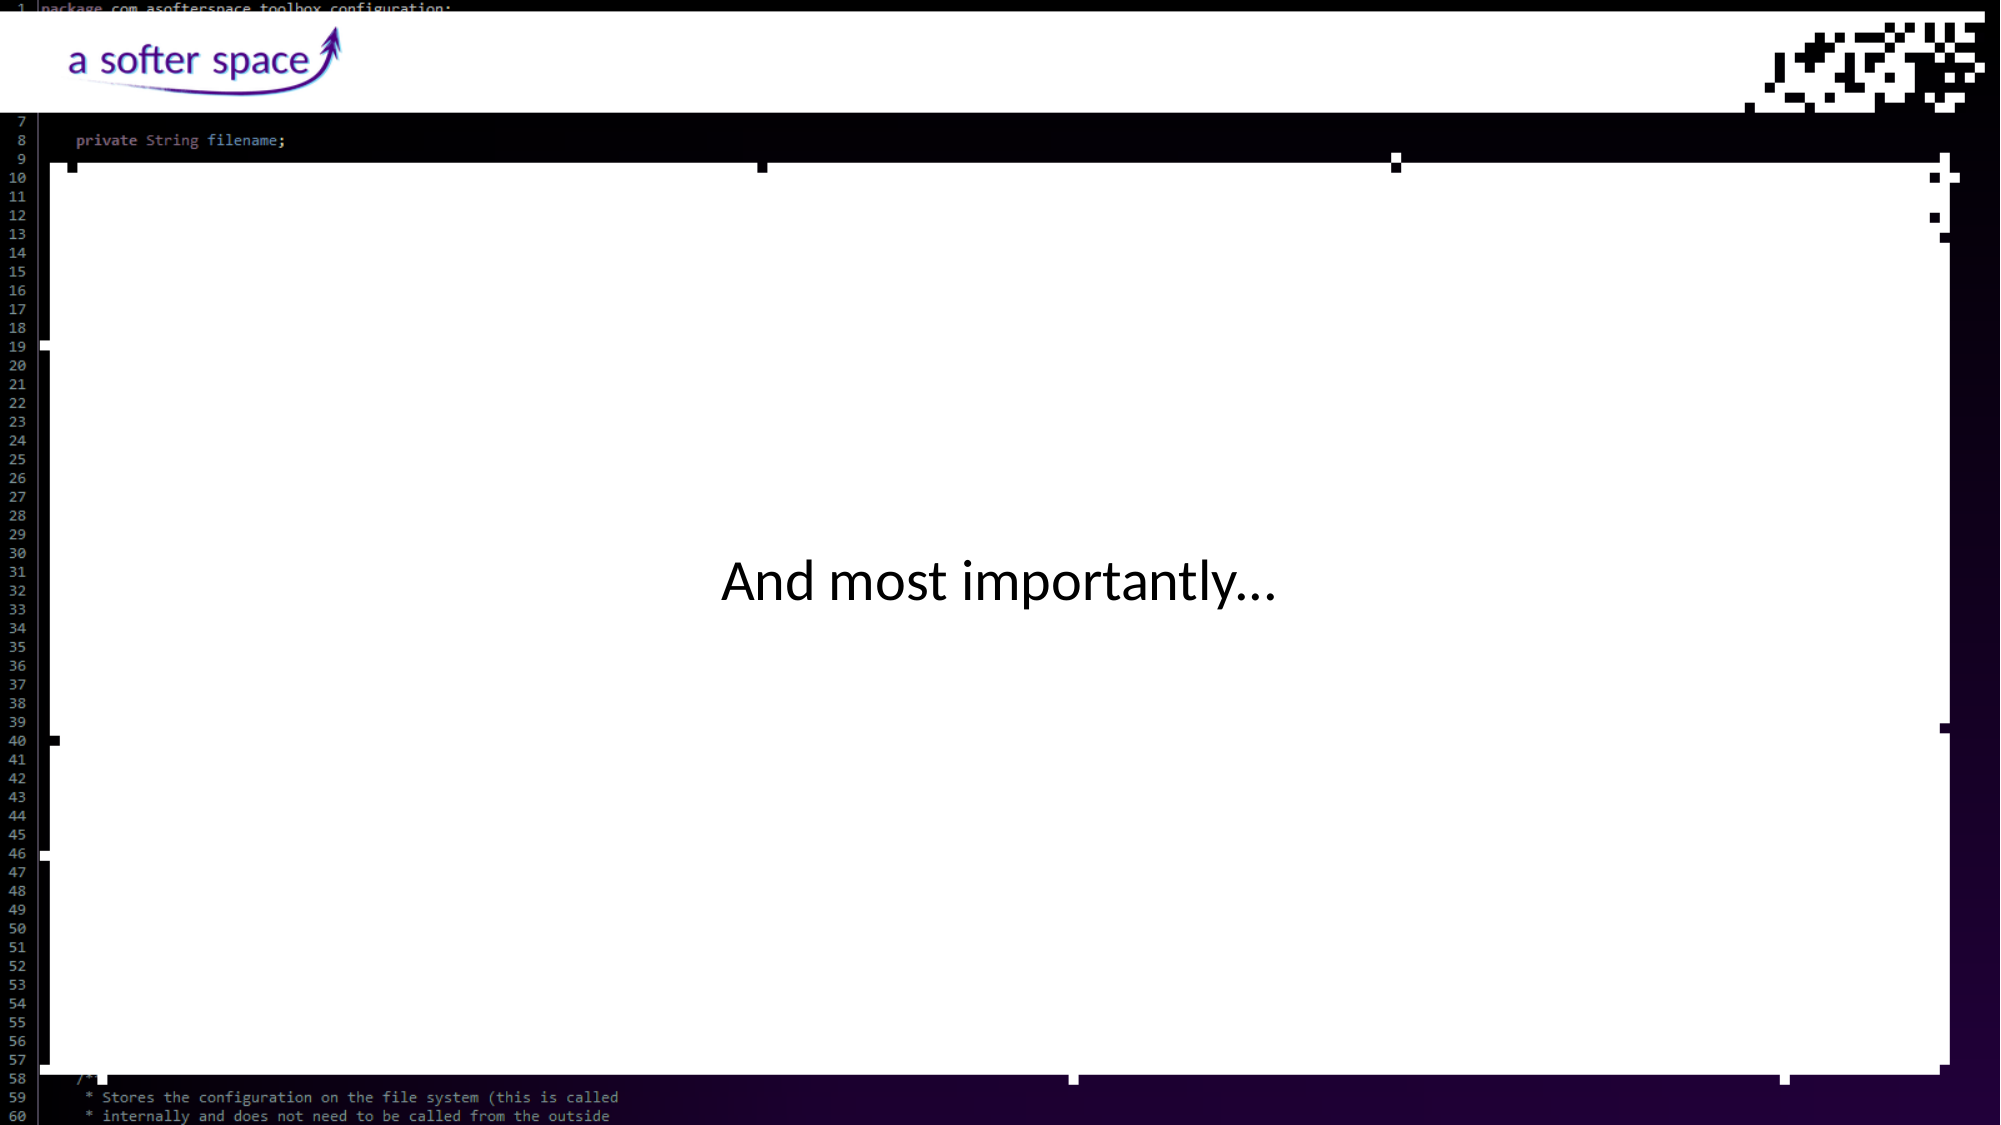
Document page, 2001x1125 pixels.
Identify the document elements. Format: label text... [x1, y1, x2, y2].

list And most importantly... [98, 200, 1902, 1041]
picture [0, 0, 2000, 1125]
